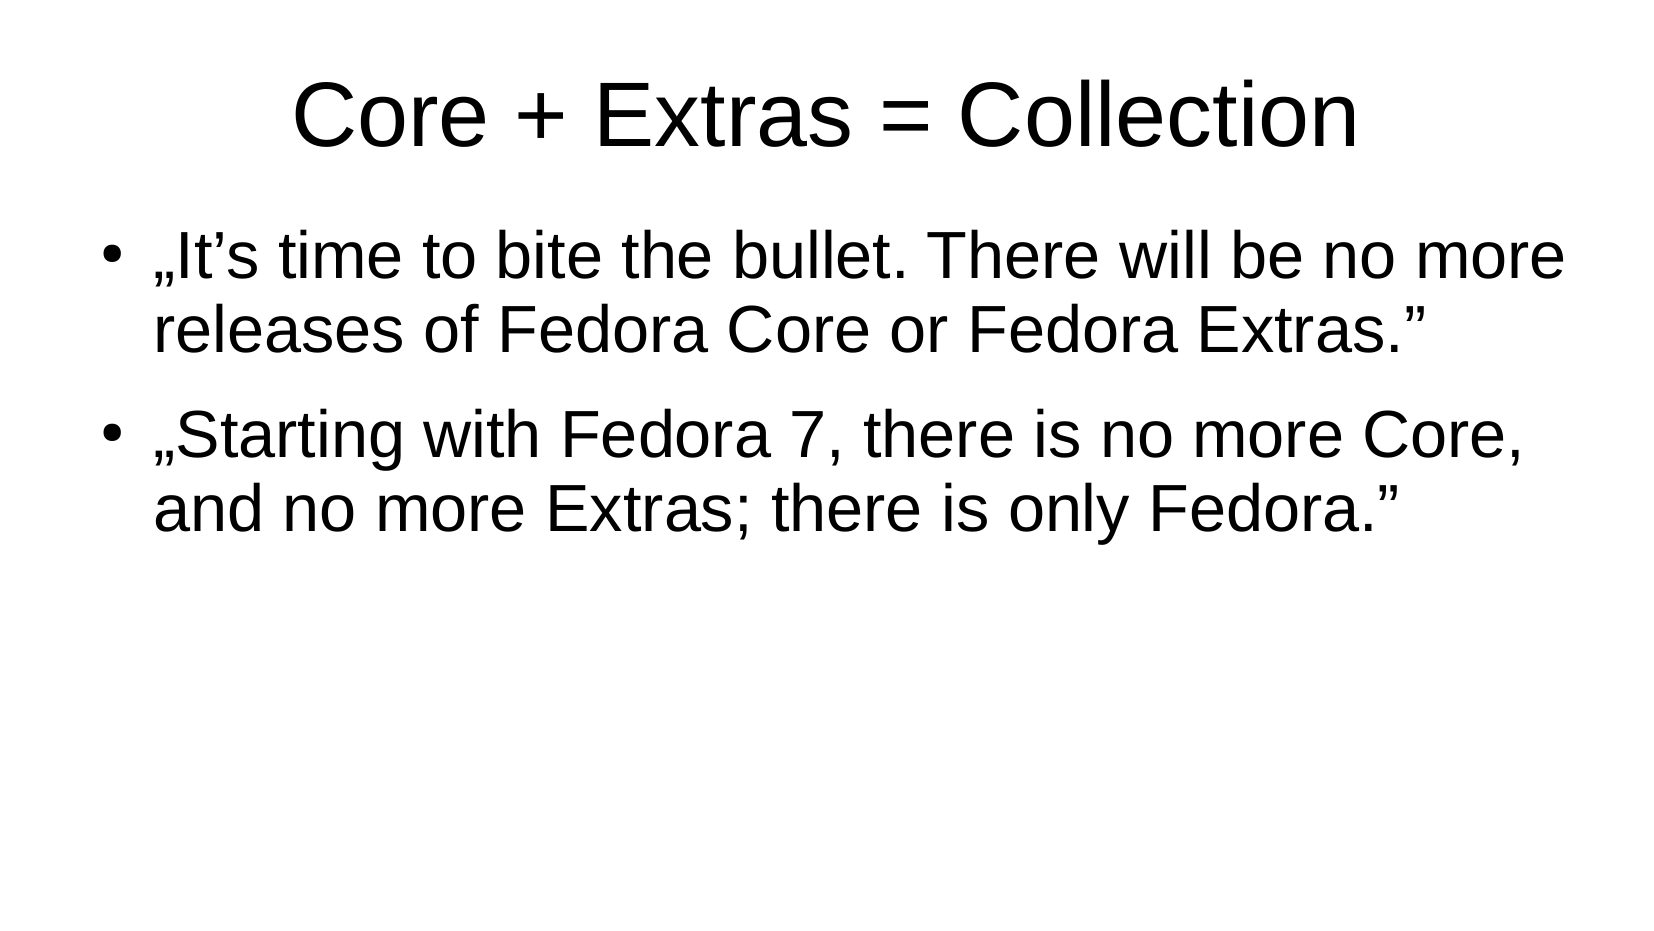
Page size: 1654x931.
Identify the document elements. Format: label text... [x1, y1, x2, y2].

list „It’s time to bite the bullet. There will be no more releases of Fedora Core or Fedora Extras.” „Starting with Fedora 7, there is no more Core, and no more Extras; there is only Fedora.” [82, 217, 1571, 758]
title Core + Extras = Collection [82, 37, 1571, 193]
